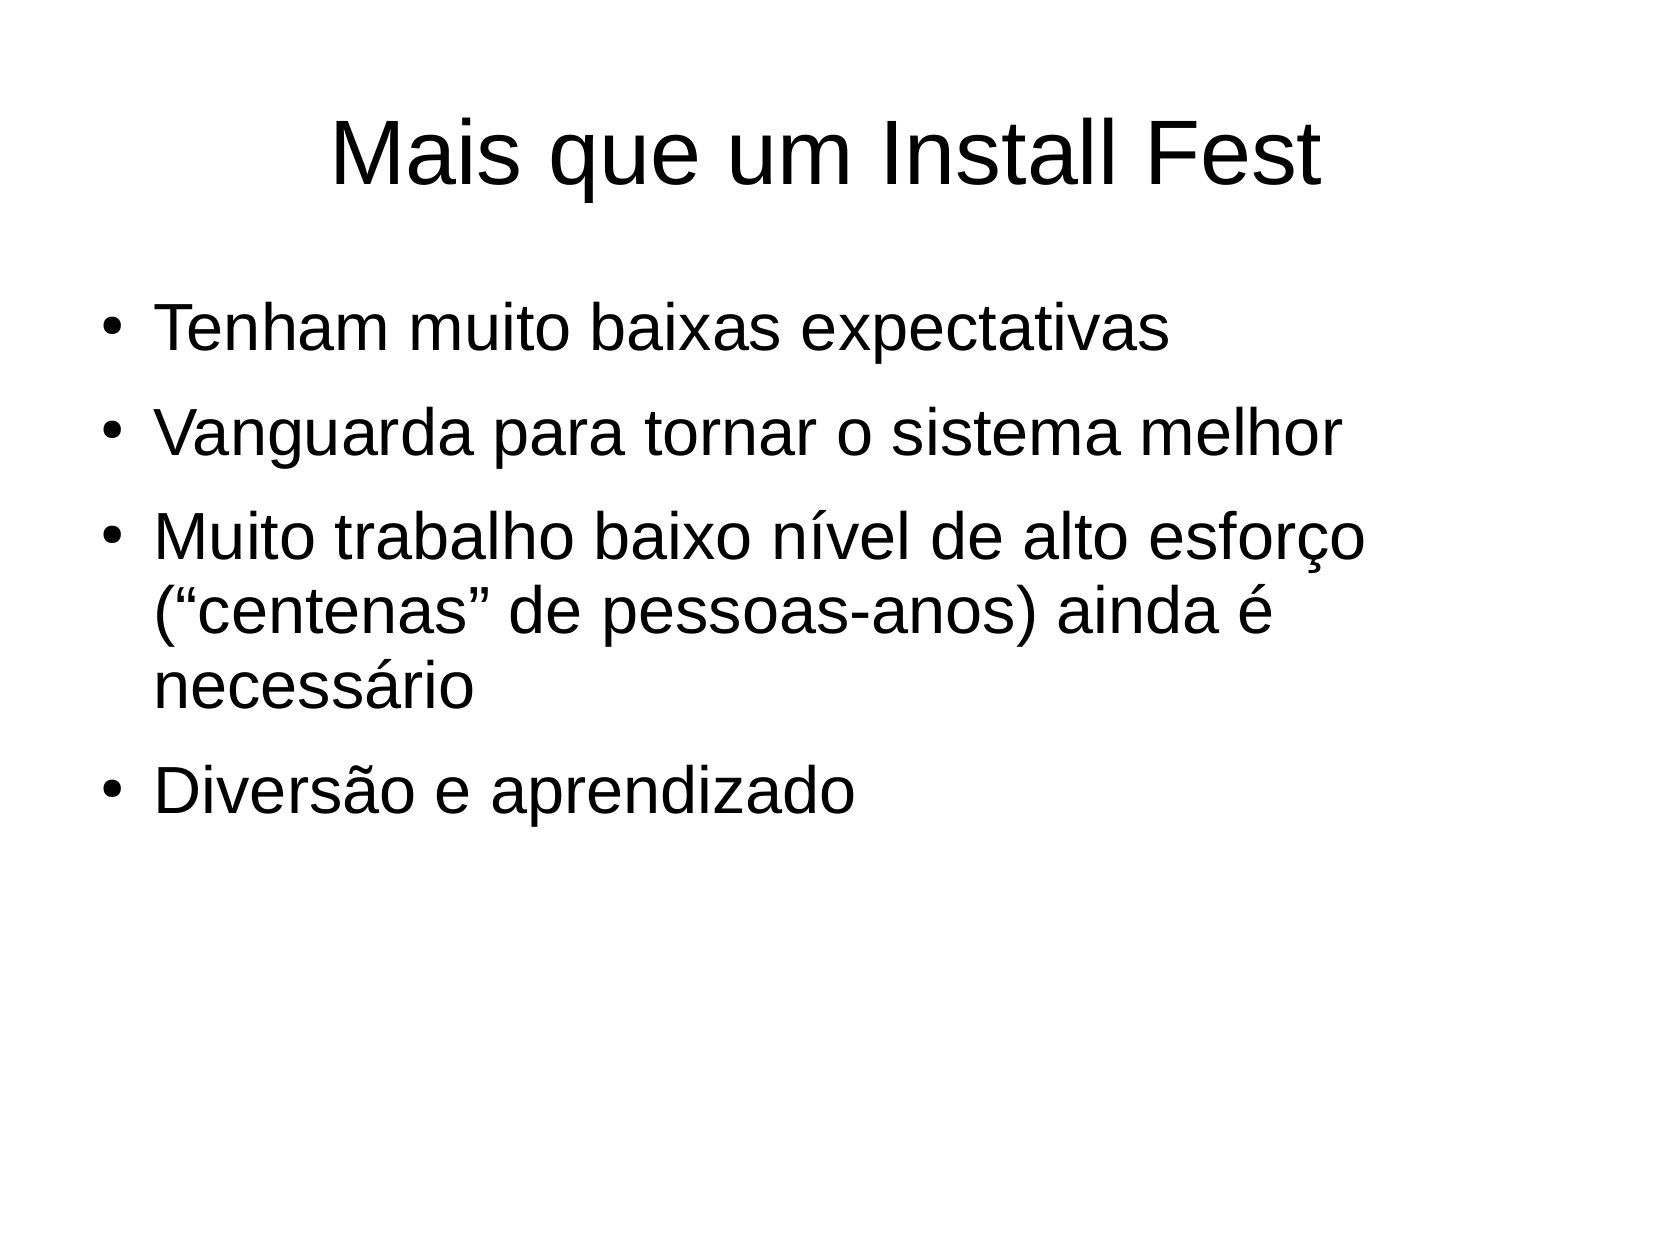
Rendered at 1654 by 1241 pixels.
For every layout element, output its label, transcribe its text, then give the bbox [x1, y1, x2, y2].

title Mais que um Install Fest [82, 49, 1571, 257]
list Tenham muito baixas expectativas Vanguarda para tornar o sistema melhor Muito trabalho baixo nível de alto esforço (“centenas” de pessoas-anos) ainda é necessário Diversão e aprendizado [82, 290, 1571, 1010]
